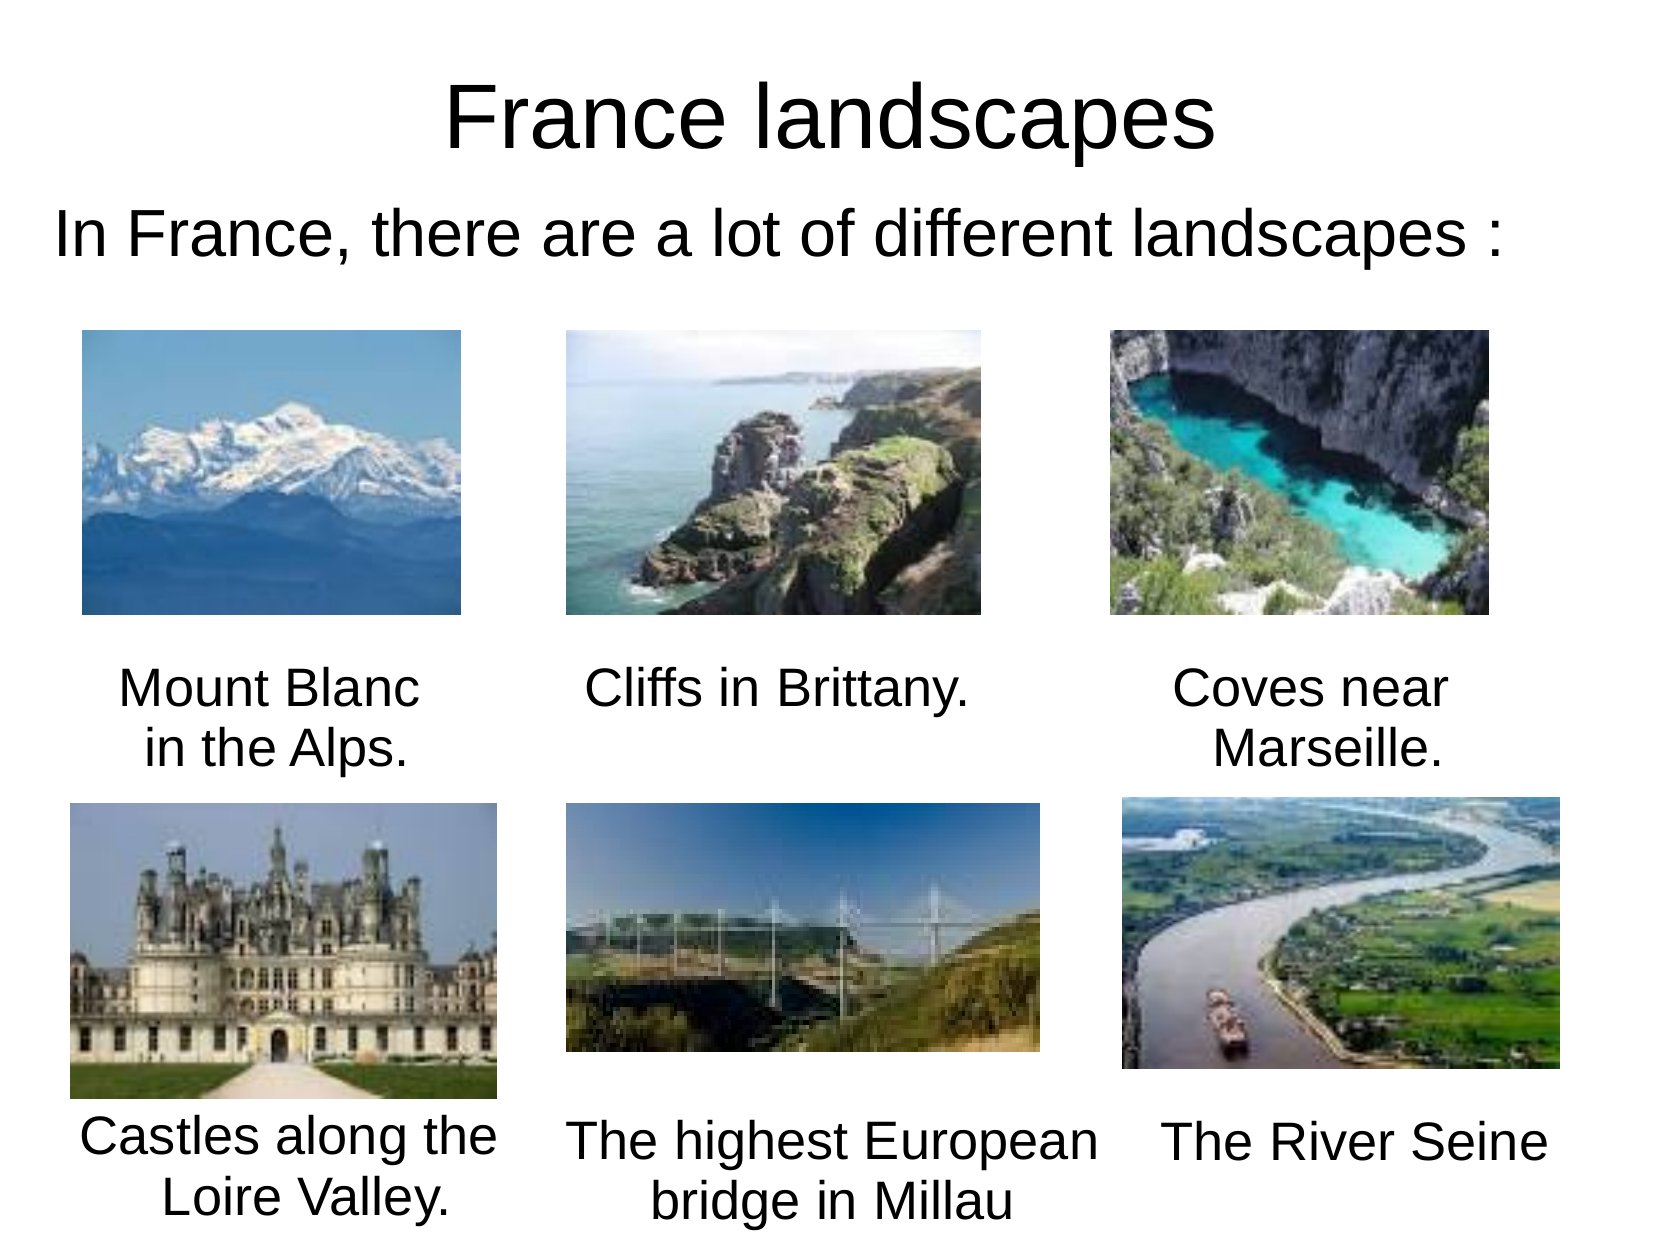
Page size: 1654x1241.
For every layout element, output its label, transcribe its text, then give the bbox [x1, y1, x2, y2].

title France landscapes [363, 47, 1300, 187]
text_box Mount Blanc in the Alps. [23, 649, 532, 786]
picture [82, 330, 461, 615]
text_box The River Seine [1145, 1104, 1630, 1180]
picture [566, 330, 981, 615]
picture [70, 803, 497, 1098]
text_box Cliffs in Brittany. [555, 649, 1004, 725]
text_box Castles along the Loire Valley. [59, 1098, 520, 1235]
picture [1110, 330, 1489, 615]
text_box Coves near Marseille. [1151, 649, 1471, 786]
picture [1122, 797, 1560, 1069]
text_box The highest European bridge in Millau [543, 1102, 1123, 1241]
picture [566, 803, 1040, 1052]
list In France, there are a lot of different landscapes : [35, 195, 1619, 886]
